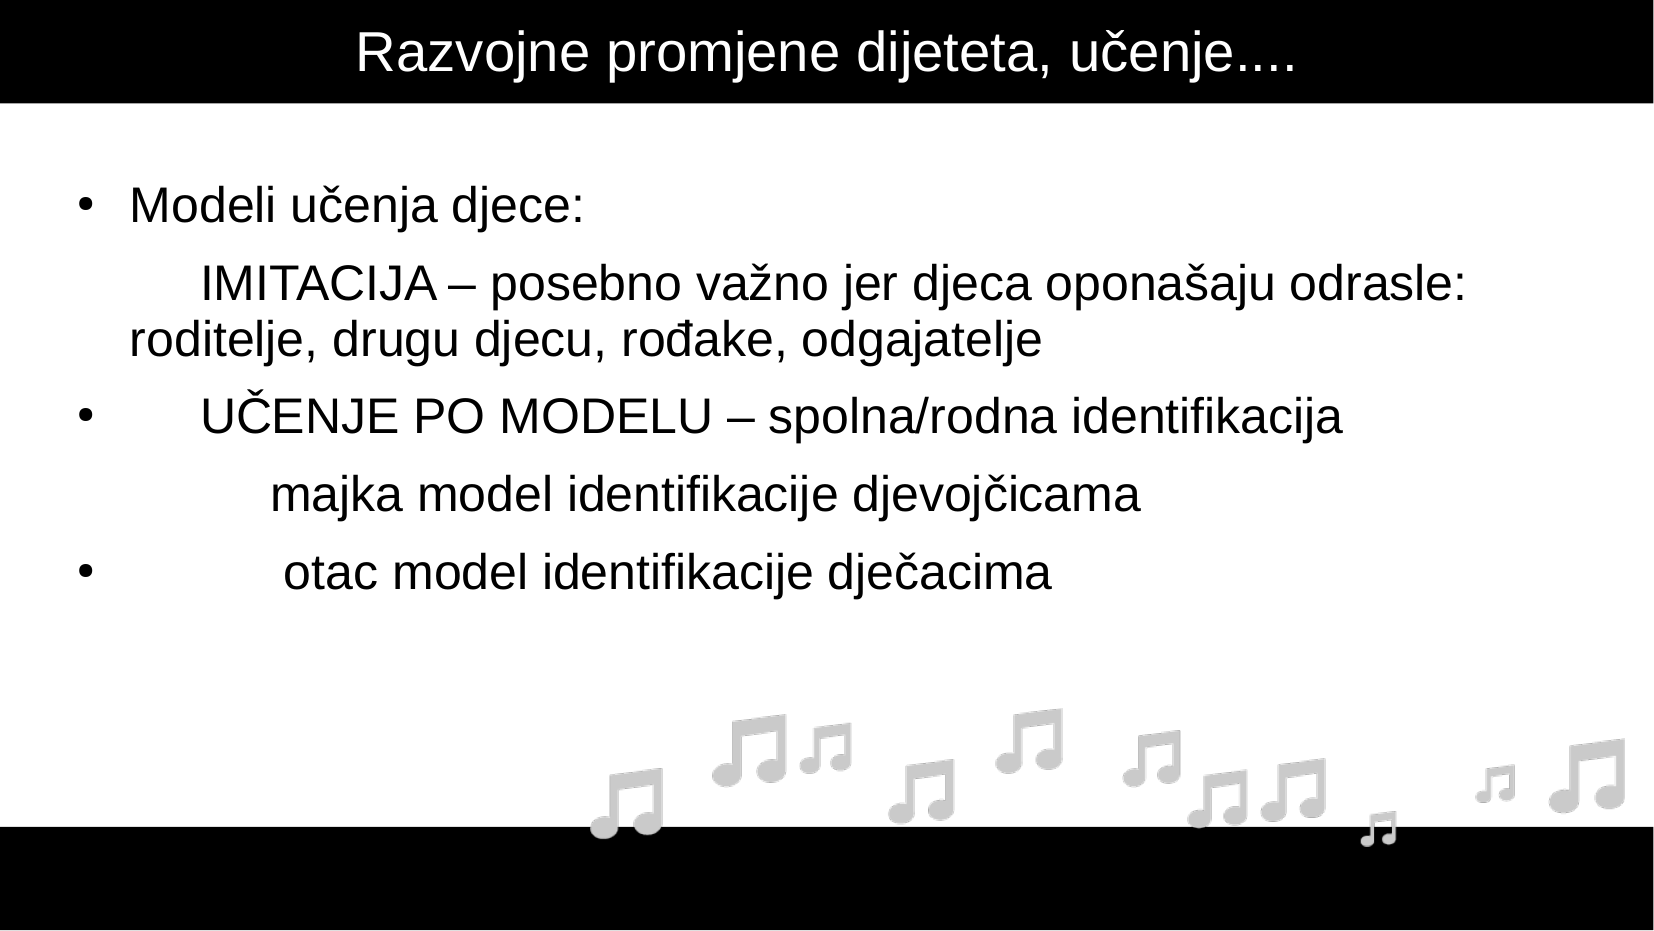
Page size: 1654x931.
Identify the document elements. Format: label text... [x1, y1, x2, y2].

list Modeli učenja djece: IMITACIJA – posebno važno jer djeca oponašaju odrasle: roditelje, drugu djecu, rođake, odgajatelje UČENJE PO MODELU – spolna/rodna identifikacija majka model identifikacije djevojčicama otac model identifikacije dječacima [59, 177, 1595, 768]
title Razvojne promjene dijeteta, učenje.... [59, 6, 1595, 98]
